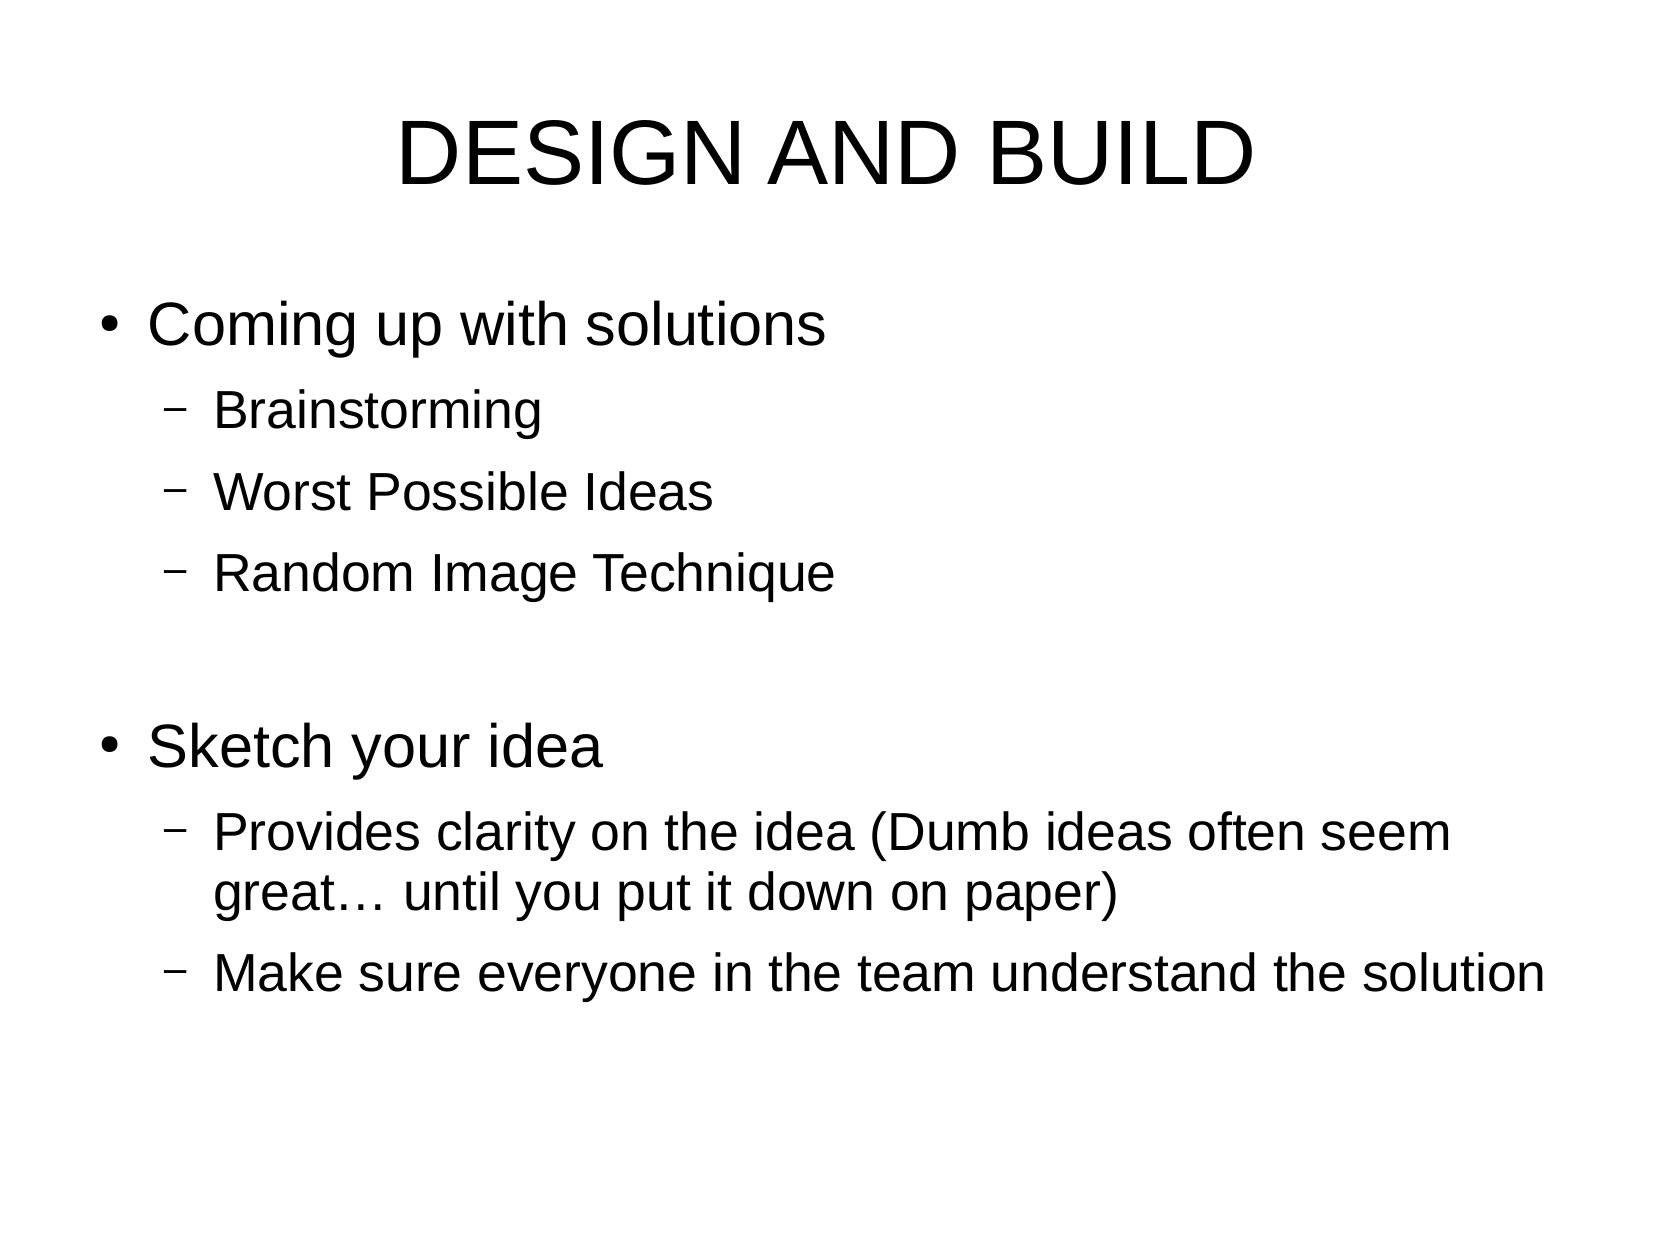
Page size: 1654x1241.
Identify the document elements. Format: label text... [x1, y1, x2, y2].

list Coming up with solutions Brainstorming Worst Possible Ideas Random Image Technique Sketch your idea Provides clarity on the idea (Dumb ideas often seem great… until you put it down on paper) Make sure everyone in the team understand the solution [82, 290, 1571, 1010]
title DESIGN AND BUILD [82, 49, 1571, 257]
